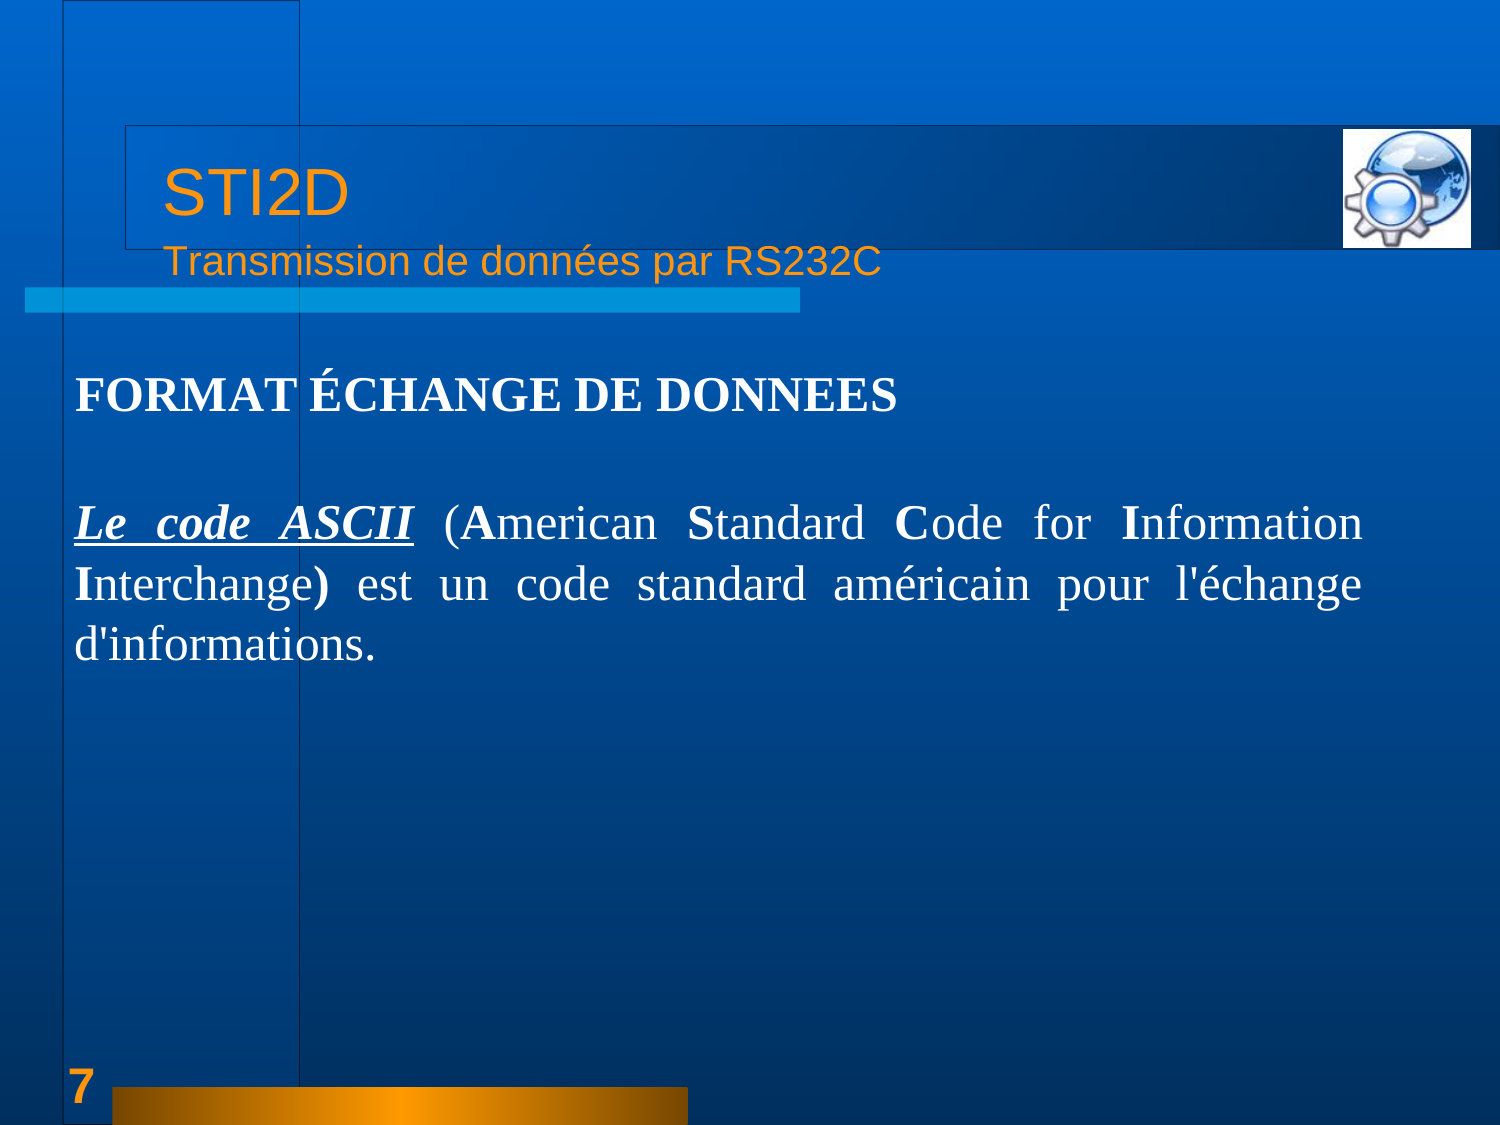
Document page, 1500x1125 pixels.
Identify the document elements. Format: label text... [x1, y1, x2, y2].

text_box FORMAT ÉCHANGE DE DONNEES [43, 354, 1447, 430]
text_box Le code ASCII (American Standard Code for Information Interchange) est un code standard américain pour l'échange d'informations. [59, 482, 1379, 678]
picture [1343, 129, 1471, 248]
